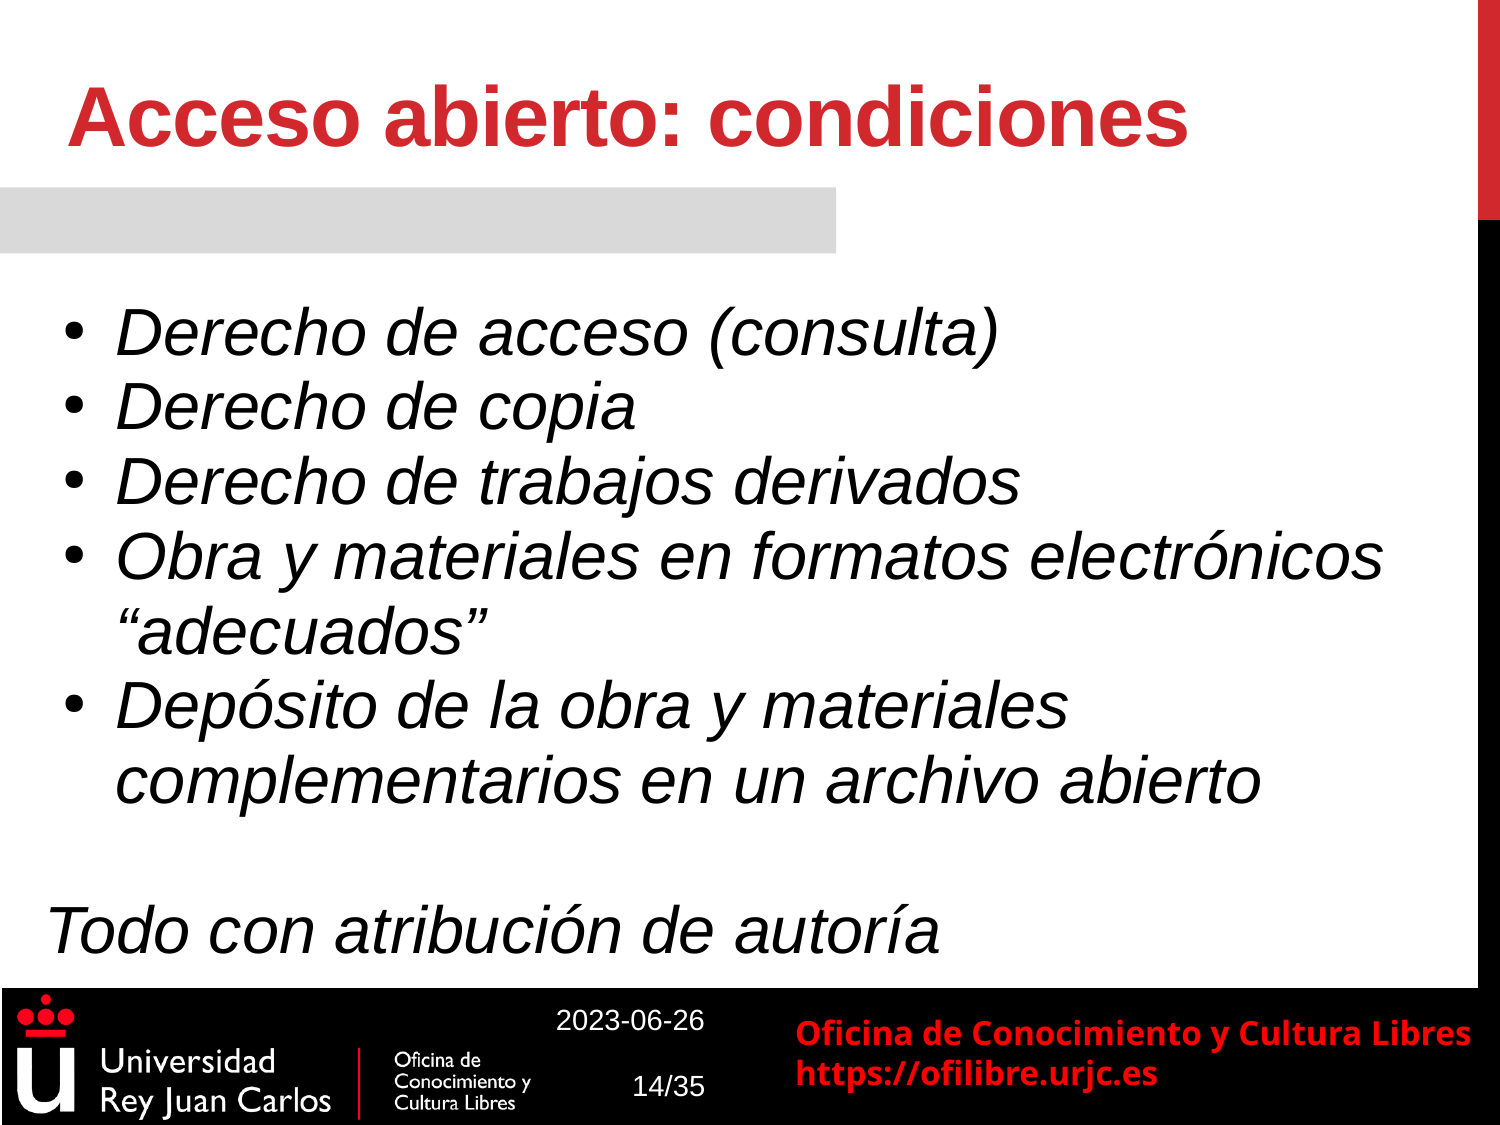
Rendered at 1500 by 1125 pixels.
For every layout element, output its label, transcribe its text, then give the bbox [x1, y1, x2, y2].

title [75, 7, 1425, 196]
text_box Derecho de acceso (consulta) Derecho de copia Derecho de trabajos derivados Obra y materiales en formatos electrónicos “adecuados” Depósito de la obra y materiales complementarios en un archivo abierto Todo con atribución de autoría [30, 287, 1426, 976]
picture [17, 994, 531, 1120]
text_box Acceso abierto: condiciones [0, 24, 1326, 172]
